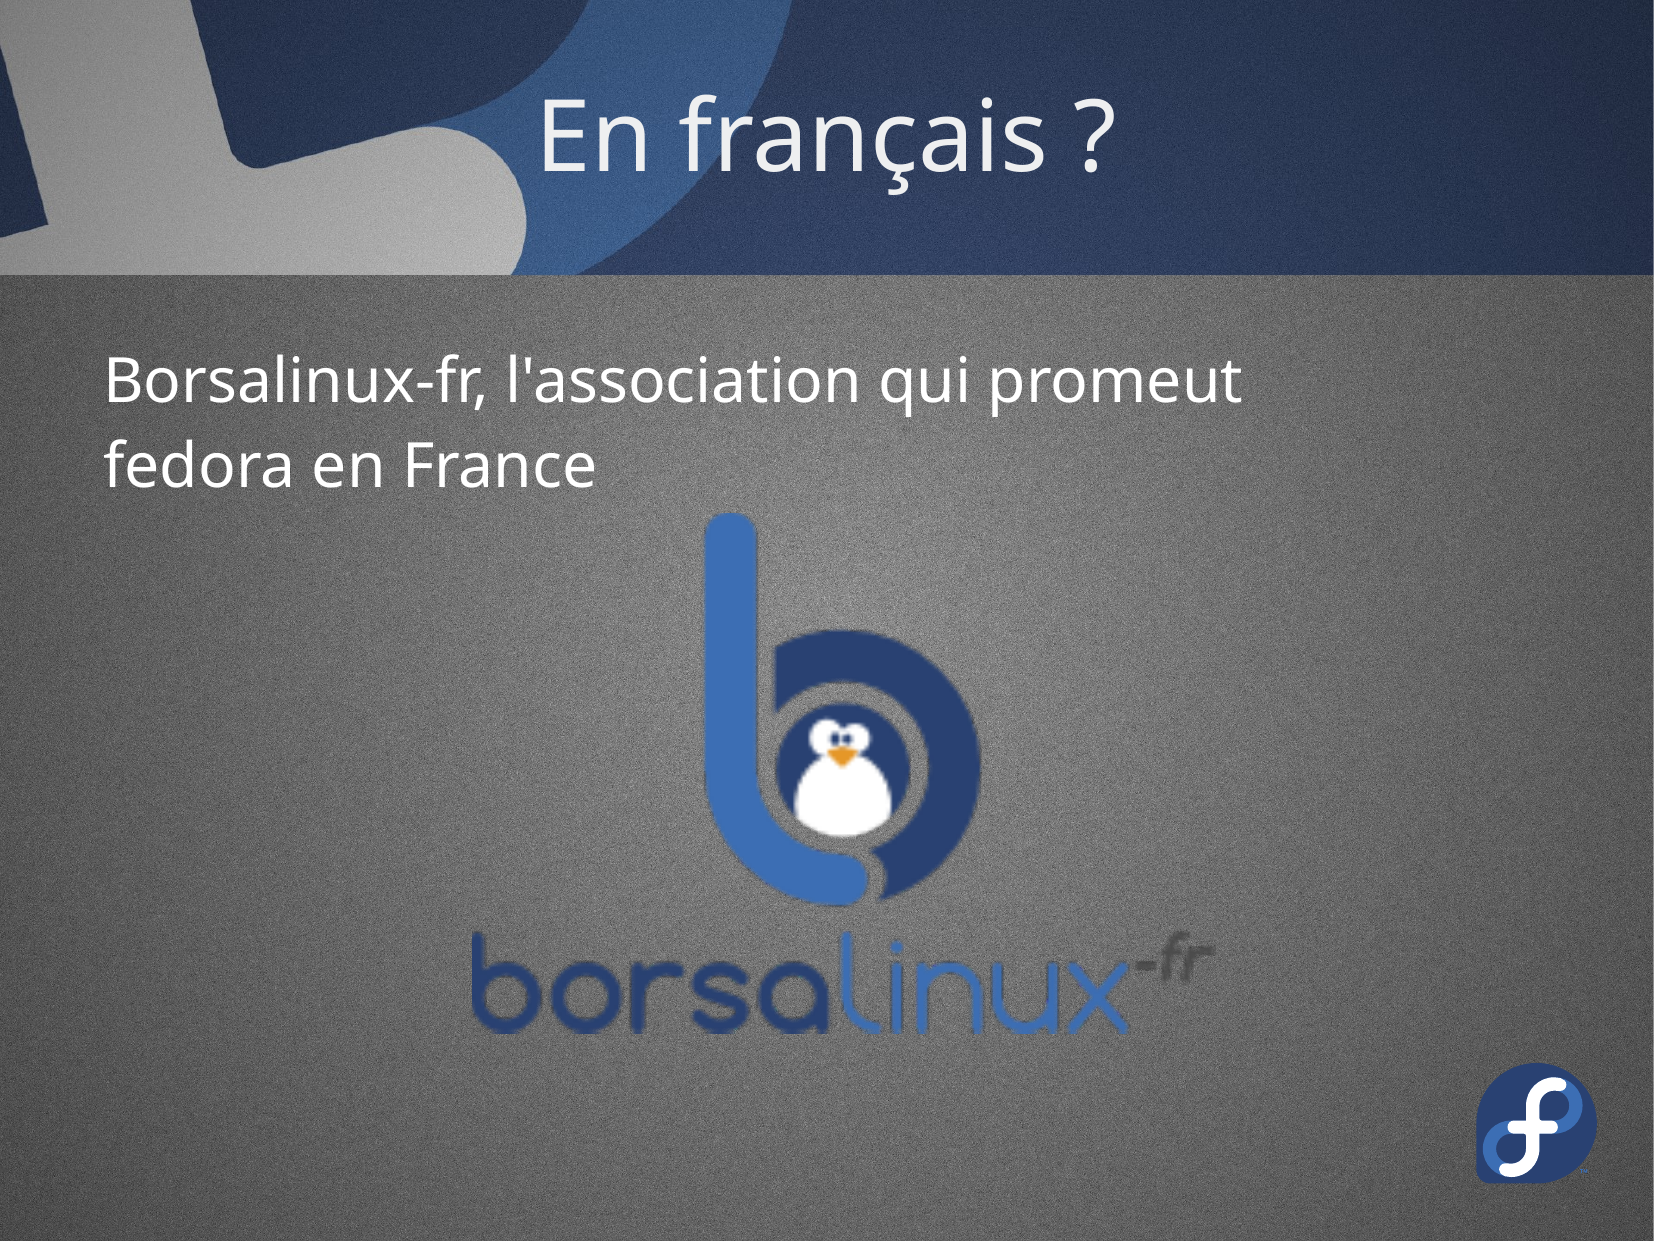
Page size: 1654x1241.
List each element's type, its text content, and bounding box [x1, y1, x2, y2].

text_box Borsalinux-fr, l'association qui promeut fedora en France [88, 327, 1447, 489]
title En français ? [88, 29, 1565, 237]
picture [0, 0, 1654, 1241]
